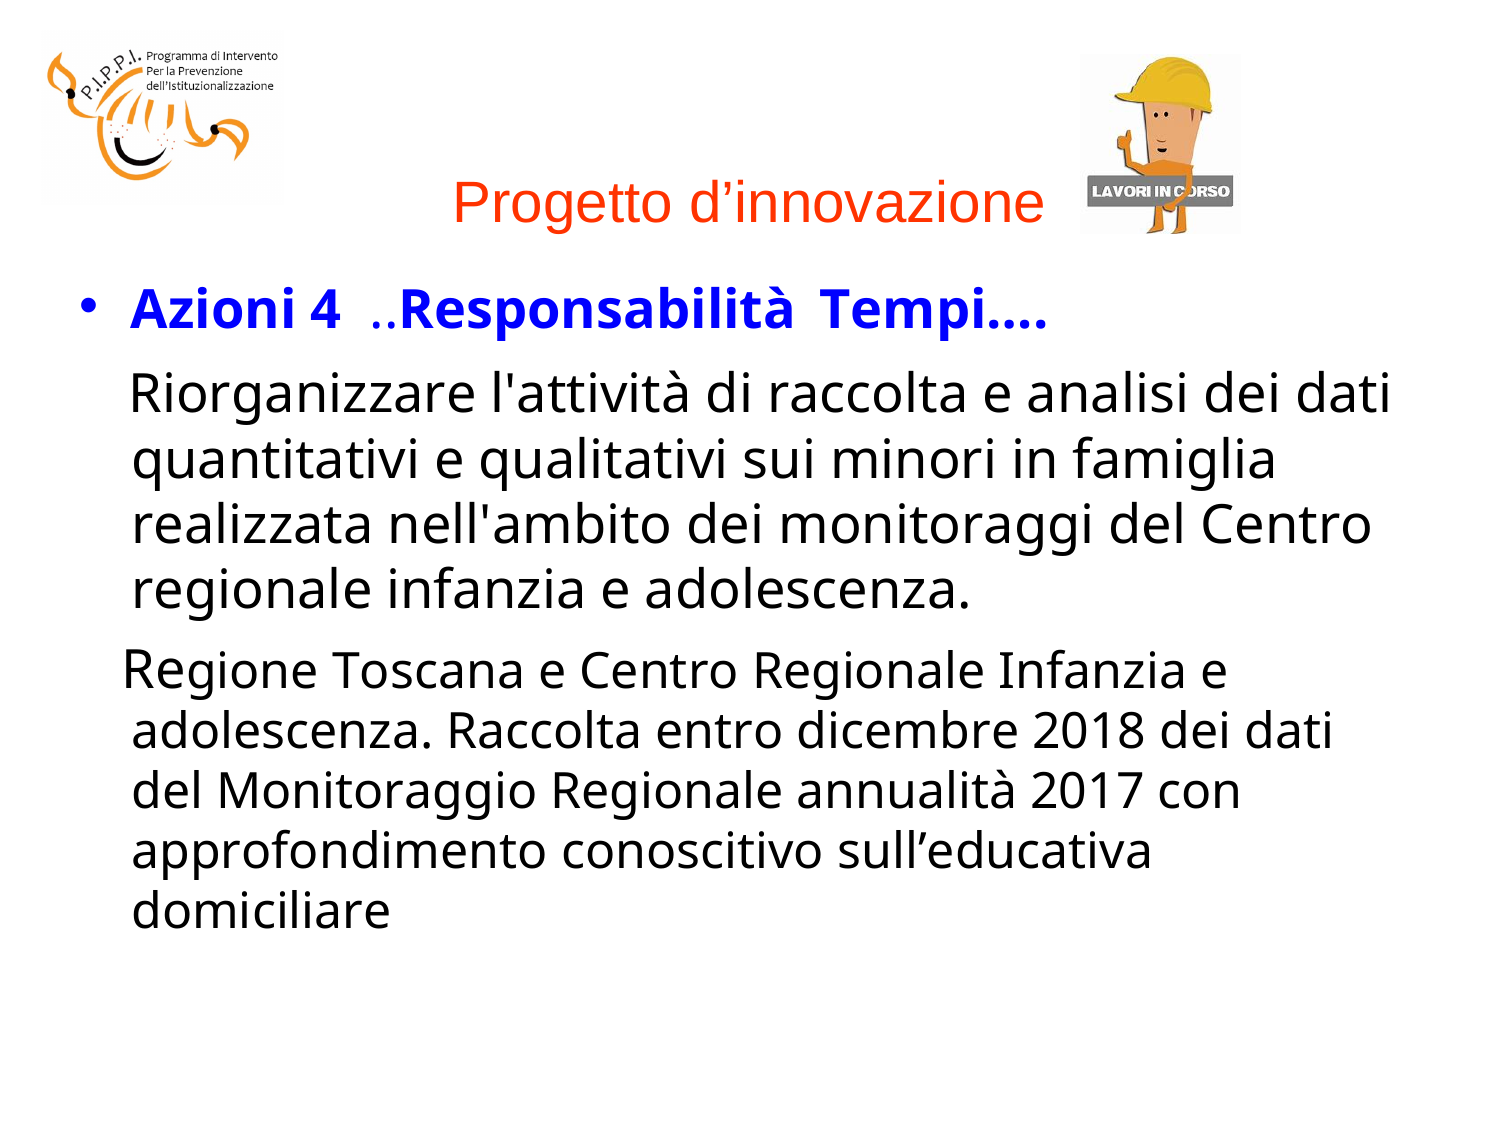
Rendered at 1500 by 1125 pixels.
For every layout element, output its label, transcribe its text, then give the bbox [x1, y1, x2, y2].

picture [41, 30, 284, 205]
list Azioni 4 ..Responsabilità Tempi…. Riorganizzare l'attività di raccolta e analisi dei dati quantitativi e qualitativi sui minori in famiglia realizzata nell'ambito dei monitoraggi del Centro regionale infanzia e adolescenza. Regione Toscana e Centro Regionale Infanzia e adolescenza. Raccolta entro dicembre 2018 dei dati del Monitoraggio Regionale annualità 2017 con approfondimento conoscitivo sull’educativa domiciliare [64, 262, 1426, 1077]
title Progetto d’innovazione [75, 31, 1426, 247]
picture [1080, 54, 1241, 234]
